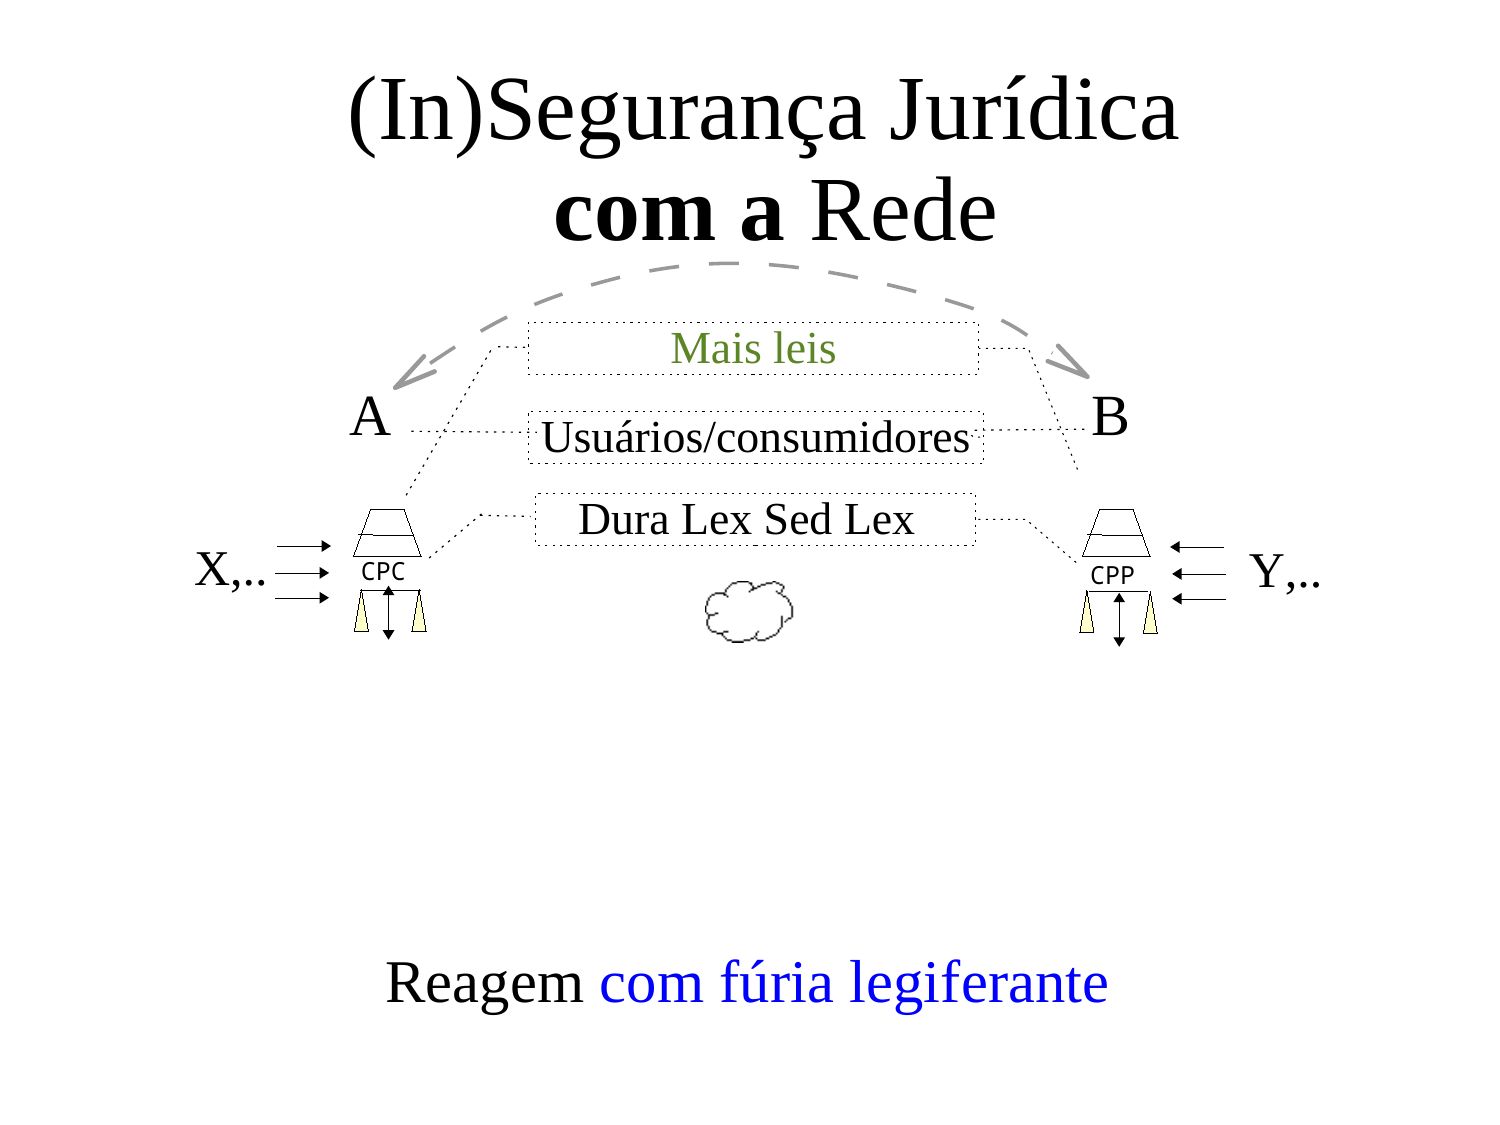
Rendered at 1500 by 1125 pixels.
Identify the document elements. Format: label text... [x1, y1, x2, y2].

text_box Reagem com fúria legiferante [212, 913, 1299, 1050]
text_box A [349, 383, 398, 451]
text_box Dura Lex Sed Lex [535, 493, 976, 546]
text_box Mais leis [528, 322, 979, 375]
picture [705, 581, 795, 643]
text_box B [1091, 383, 1136, 451]
text_box Usuários/consumidores [528, 411, 984, 464]
text_box [411, 589, 427, 632]
text_box [353, 509, 422, 557]
text_box [1082, 509, 1151, 557]
title (In)Segurança Jurídica com a Rede [138, 50, 1414, 269]
text_box CPC [360, 537, 447, 600]
text_box [1079, 590, 1094, 633]
text_box Y,.. [1248, 543, 1323, 610]
text_box X,.. [181, 540, 268, 607]
text_box [354, 589, 369, 632]
text_box [1143, 591, 1158, 634]
text_box CPP [1090, 541, 1177, 593]
